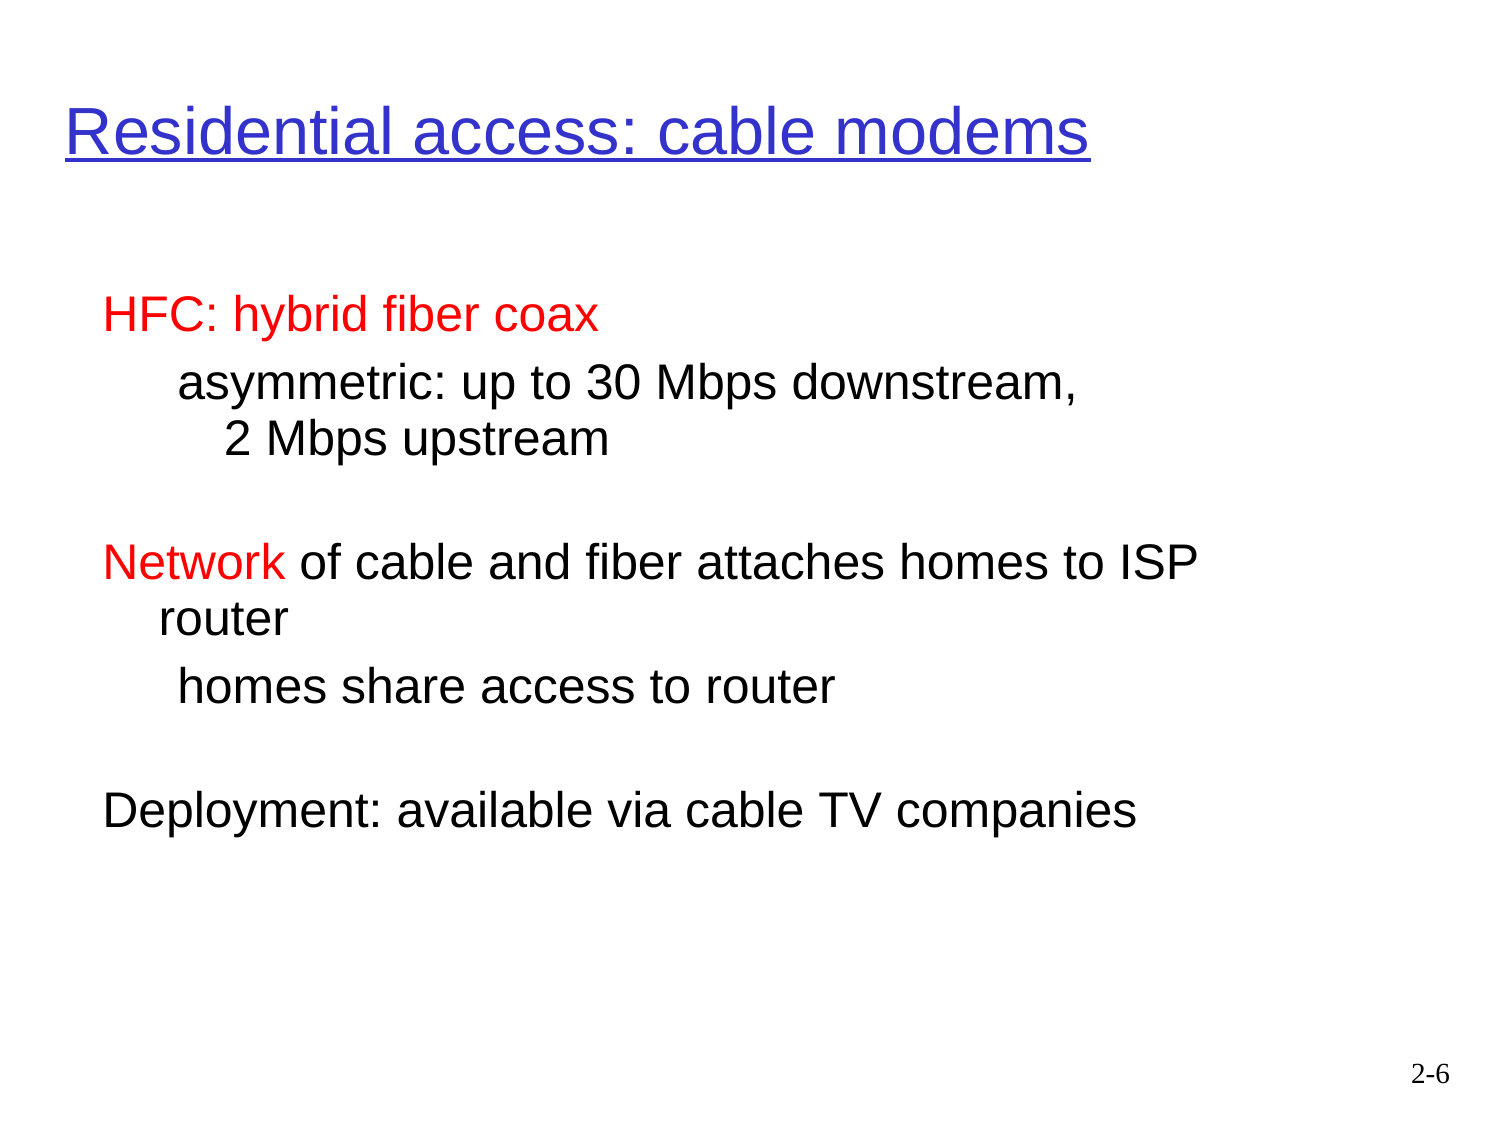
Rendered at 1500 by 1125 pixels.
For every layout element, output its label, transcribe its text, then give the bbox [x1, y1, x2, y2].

list HFC: hybrid fiber coax asymmetric: up to 30 Mbps downstream, 2 Mbps upstream Network of cable and fiber attaches homes to ISP router homes share access to router Deployment: available via cable TV companies [87, 278, 1292, 931]
title Residential access: cable modems [49, 37, 1425, 225]
